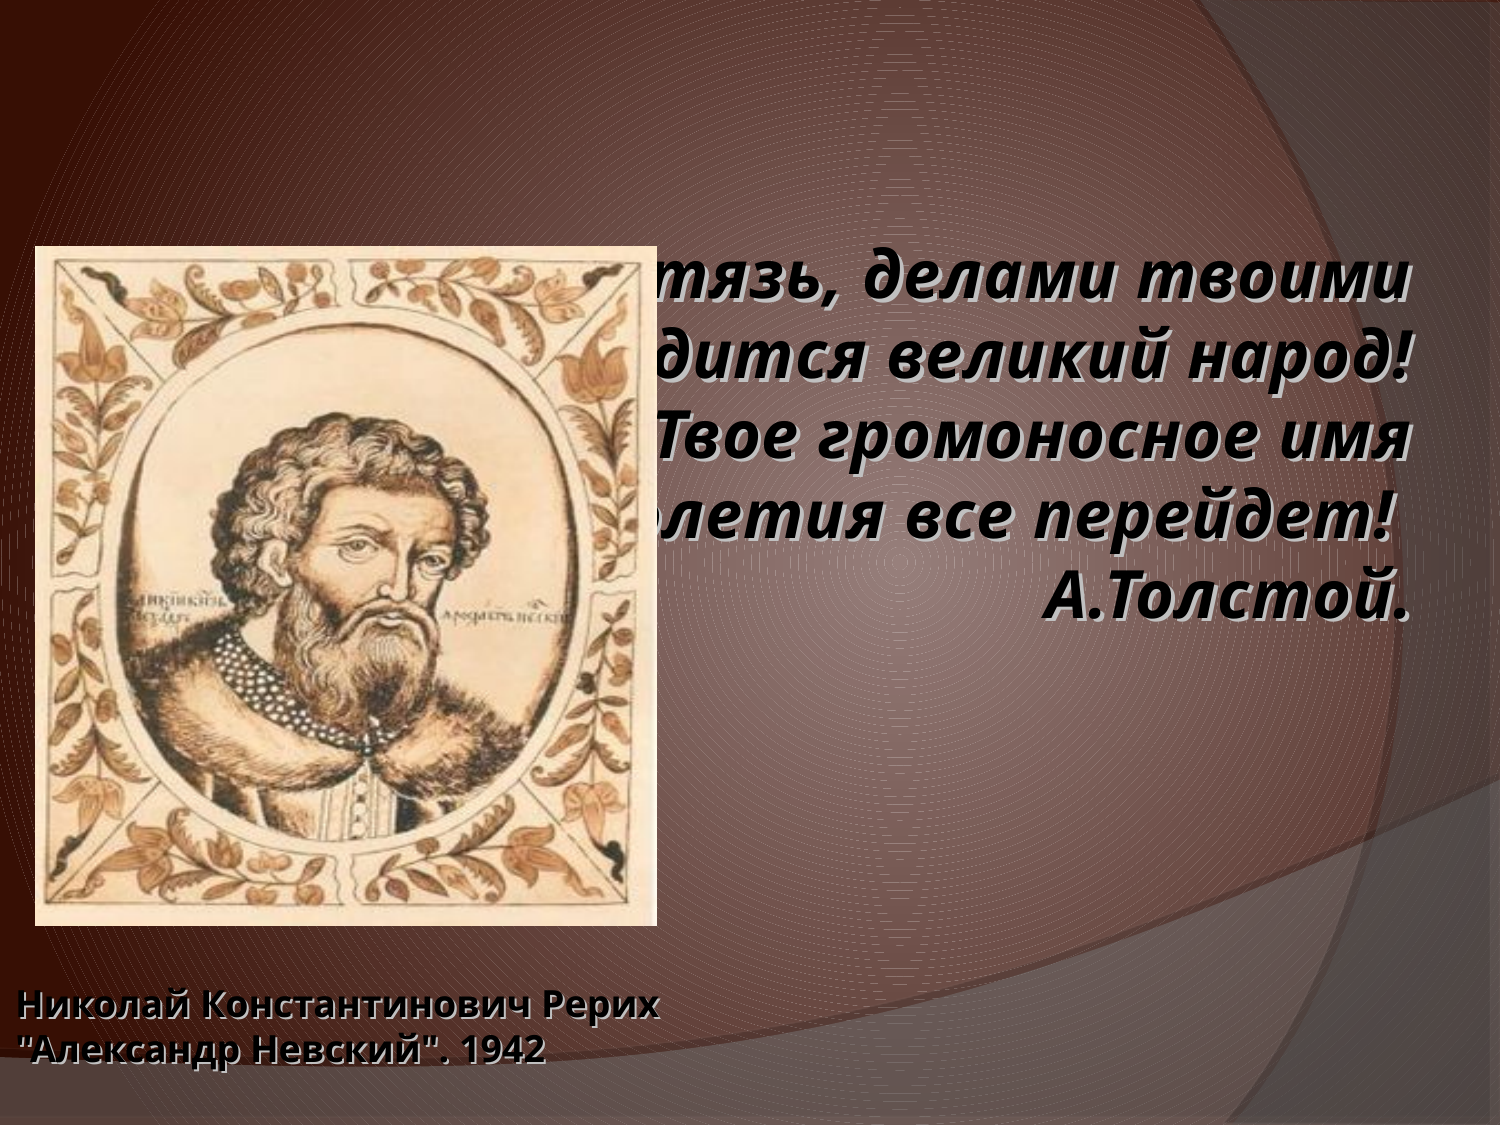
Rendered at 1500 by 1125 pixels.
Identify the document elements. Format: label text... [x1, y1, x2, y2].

picture [35, 246, 657, 926]
text_box Николай Константинович Рерих "Александр Невский". 1942 [0, 973, 809, 1078]
list [75, 0, 1300, 165]
title О витязь, делами твоими Гордится великий народ! Твое громоносное имя Столетия все перейдет! А.Толстой. [492, 0, 1500, 704]
